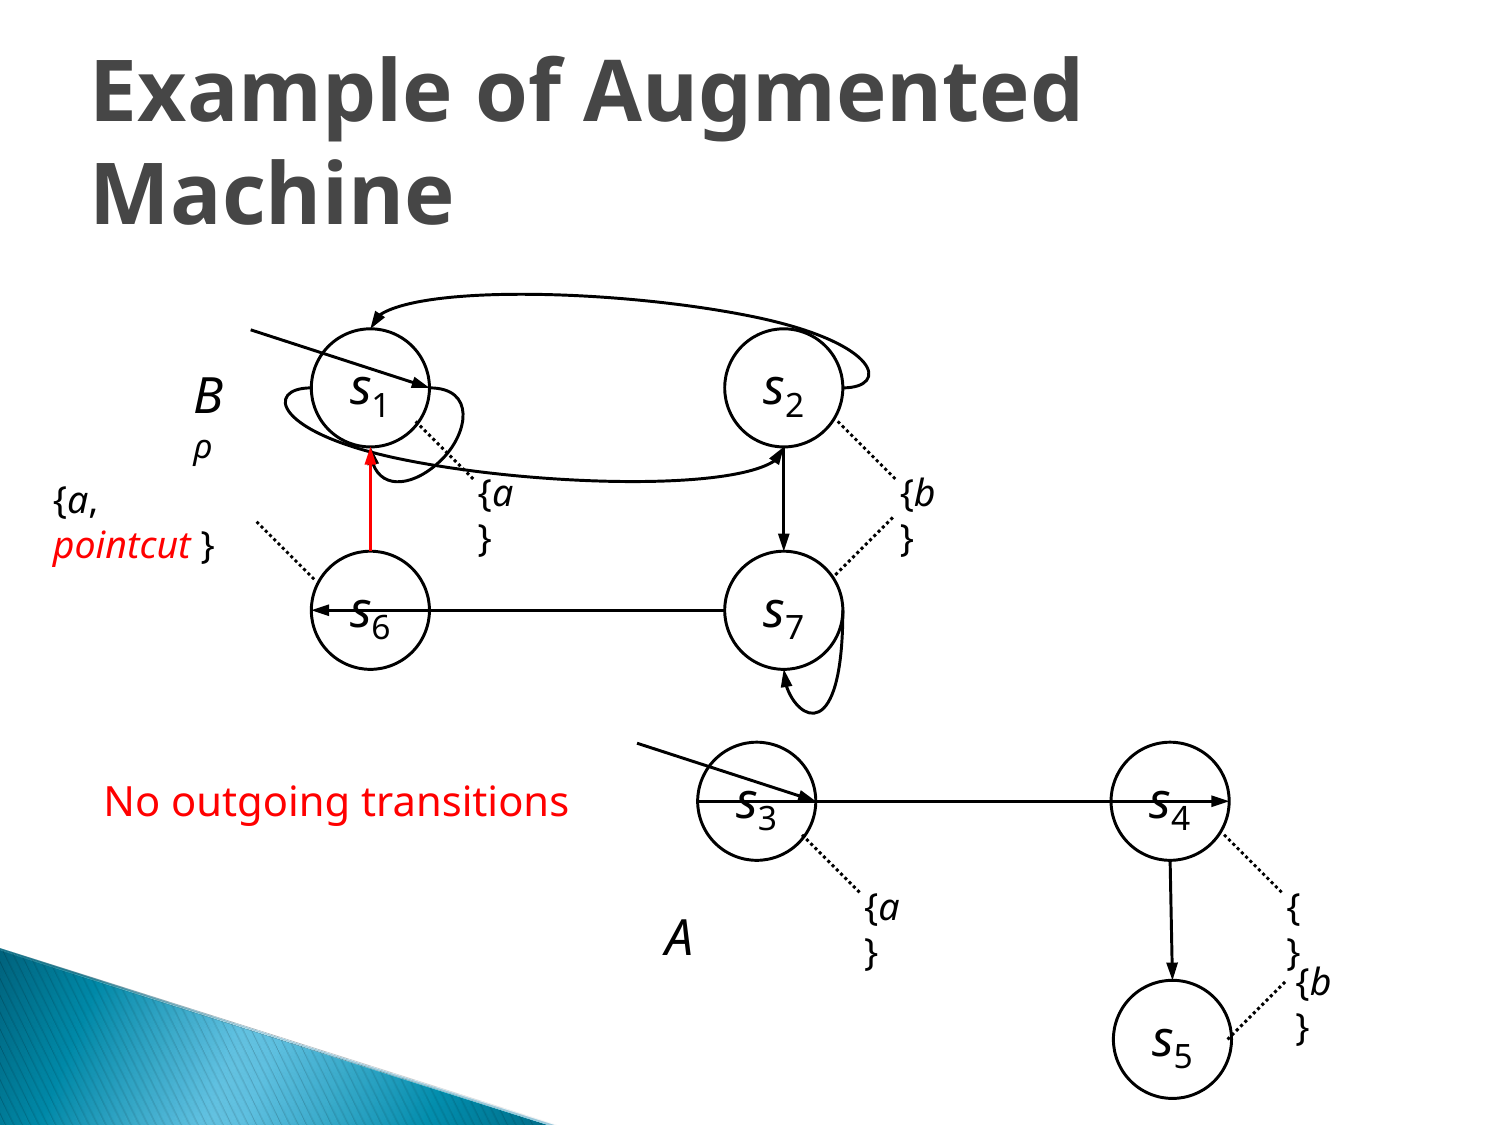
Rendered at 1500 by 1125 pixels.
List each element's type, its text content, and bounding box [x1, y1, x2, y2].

text_box {b } [1280, 950, 1367, 1010]
text_box s4 [1111, 742, 1230, 801]
text_box s1 [311, 355, 430, 447]
title Example of Augmented Machine [75, 20, 1426, 257]
text_box s2 [724, 328, 843, 447]
text_box {a } [849, 875, 936, 936]
text_box B ρ [177, 354, 268, 433]
text_box s6 [311, 551, 430, 610]
text_box {a } [462, 461, 549, 522]
text_box s4 [1111, 802, 1230, 861]
text_box s1 [324, 328, 430, 386]
text_box s3 [697, 768, 797, 800]
text_box s5 [1113, 980, 1232, 1099]
text_box {b } [885, 461, 971, 522]
text_box s3 [710, 742, 816, 800]
text_box s3 [697, 801, 816, 861]
text_box No outgoing transitions [88, 767, 621, 833]
text_box s7 [724, 551, 843, 670]
text_box s6 [311, 611, 430, 670]
text_box {} [1271, 875, 1327, 936]
text_box {a, pointcut } [38, 468, 277, 529]
text_box A [649, 896, 708, 975]
